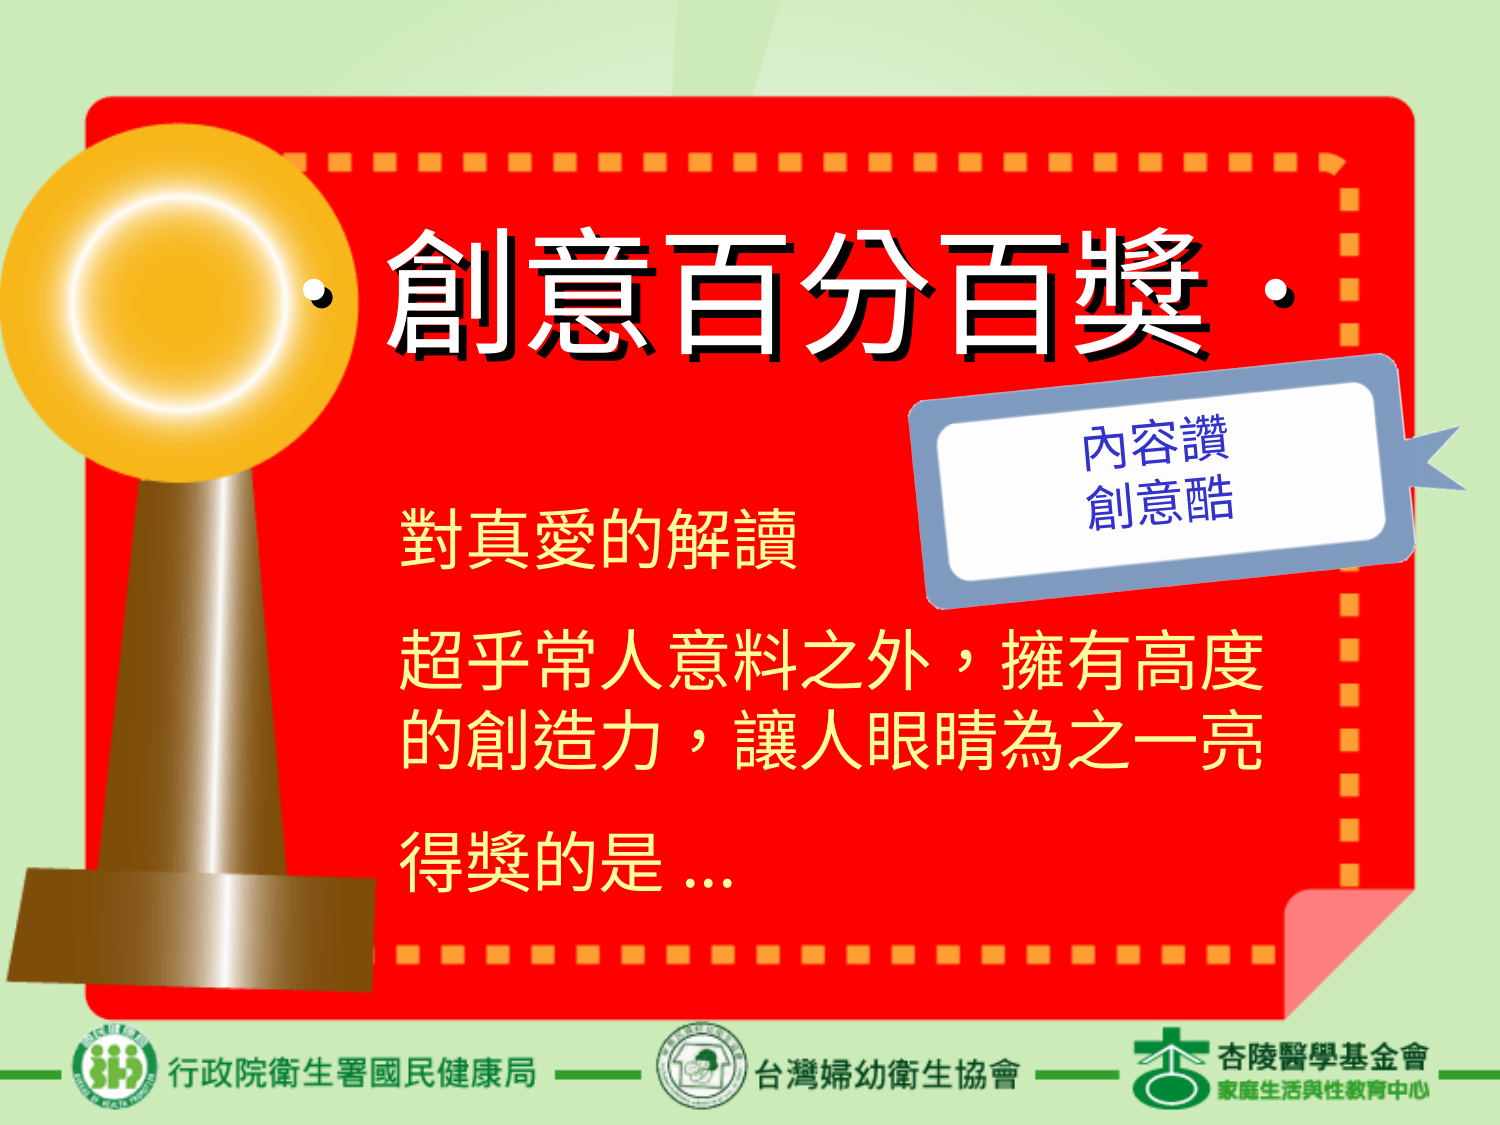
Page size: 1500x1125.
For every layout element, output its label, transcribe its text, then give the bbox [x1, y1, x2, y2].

picture [0, 0, 1500, 1125]
text_box 內容讚 創意酷 [1051, 395, 1264, 548]
text_box ．創意百分百獎． [230, 198, 1360, 379]
text_box 對真愛的解讀 超乎常人意料之外，擁有高度的創造力，讓人眼睛為之一亮 得獎的是... [383, 489, 1282, 909]
